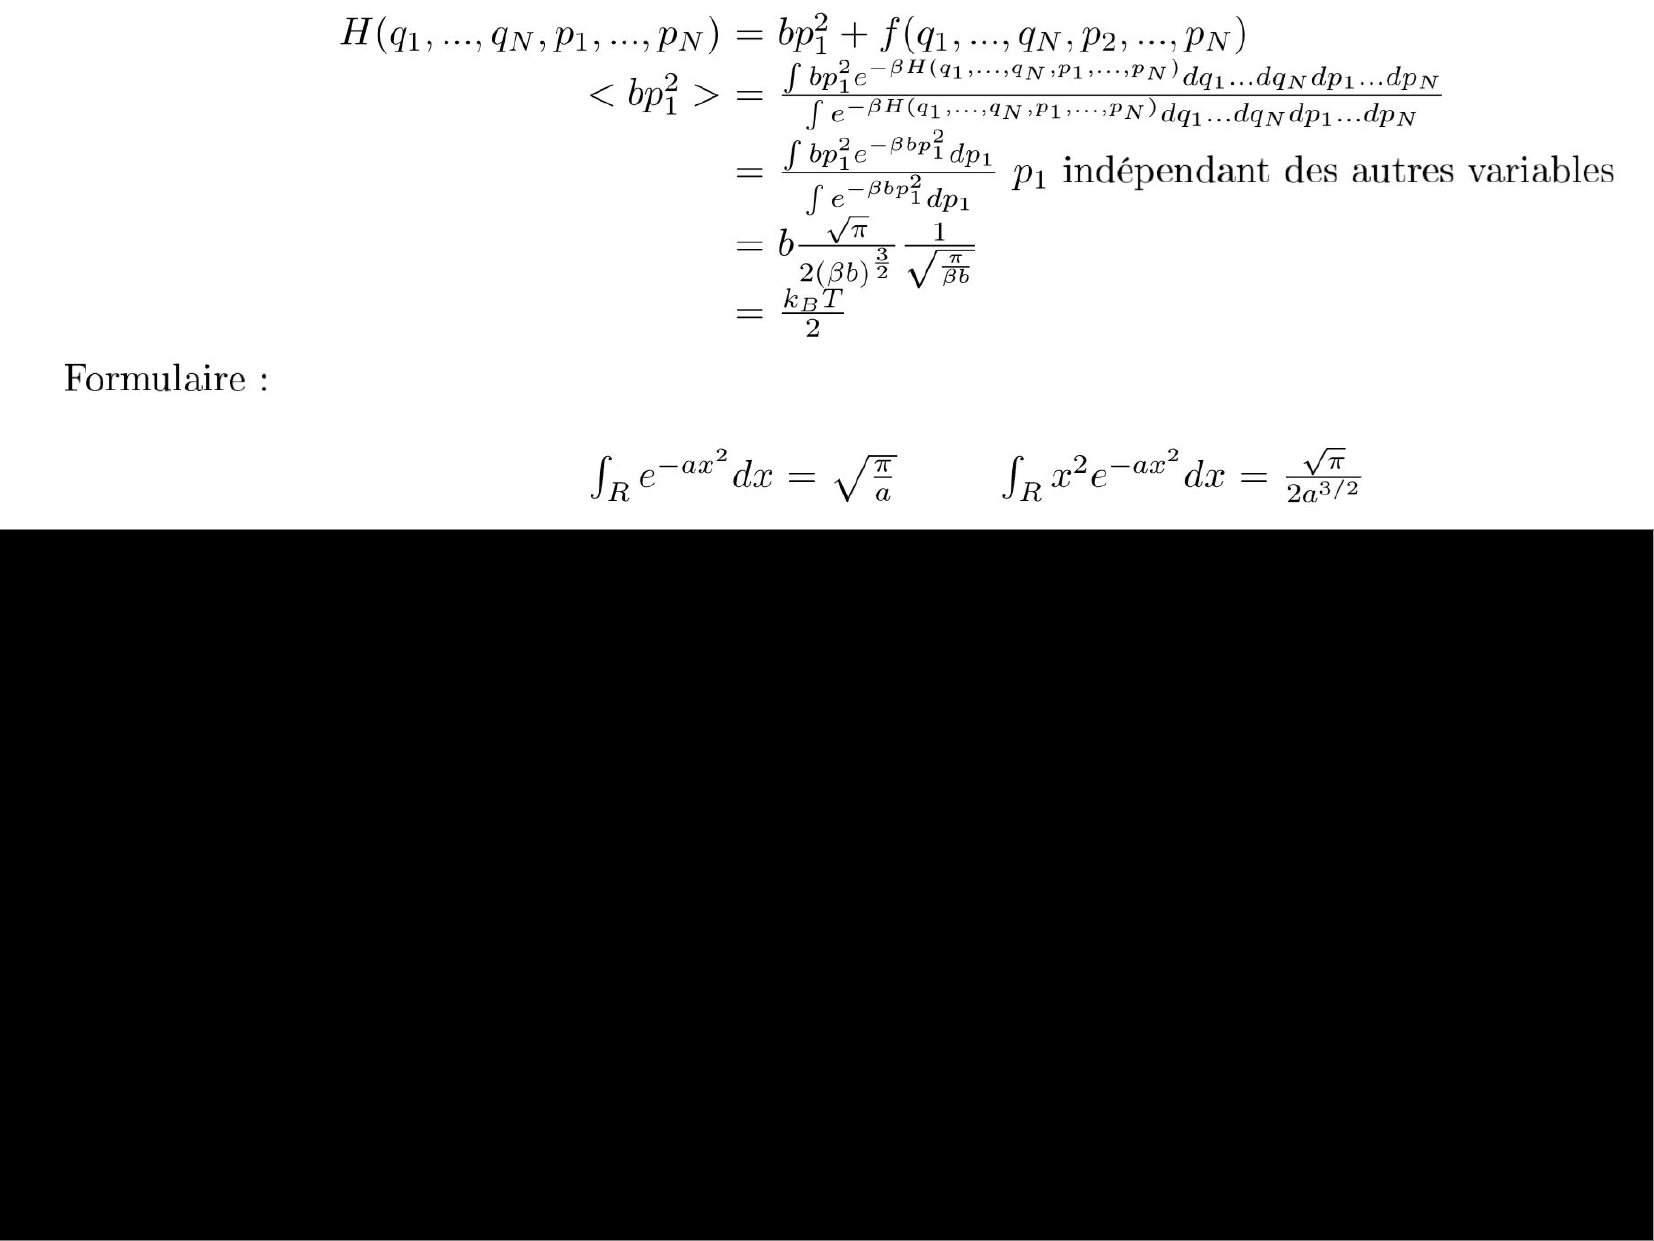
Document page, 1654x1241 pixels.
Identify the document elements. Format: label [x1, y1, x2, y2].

picture [0, 0, 1654, 529]
text_box [0, 529, 1654, 1241]
